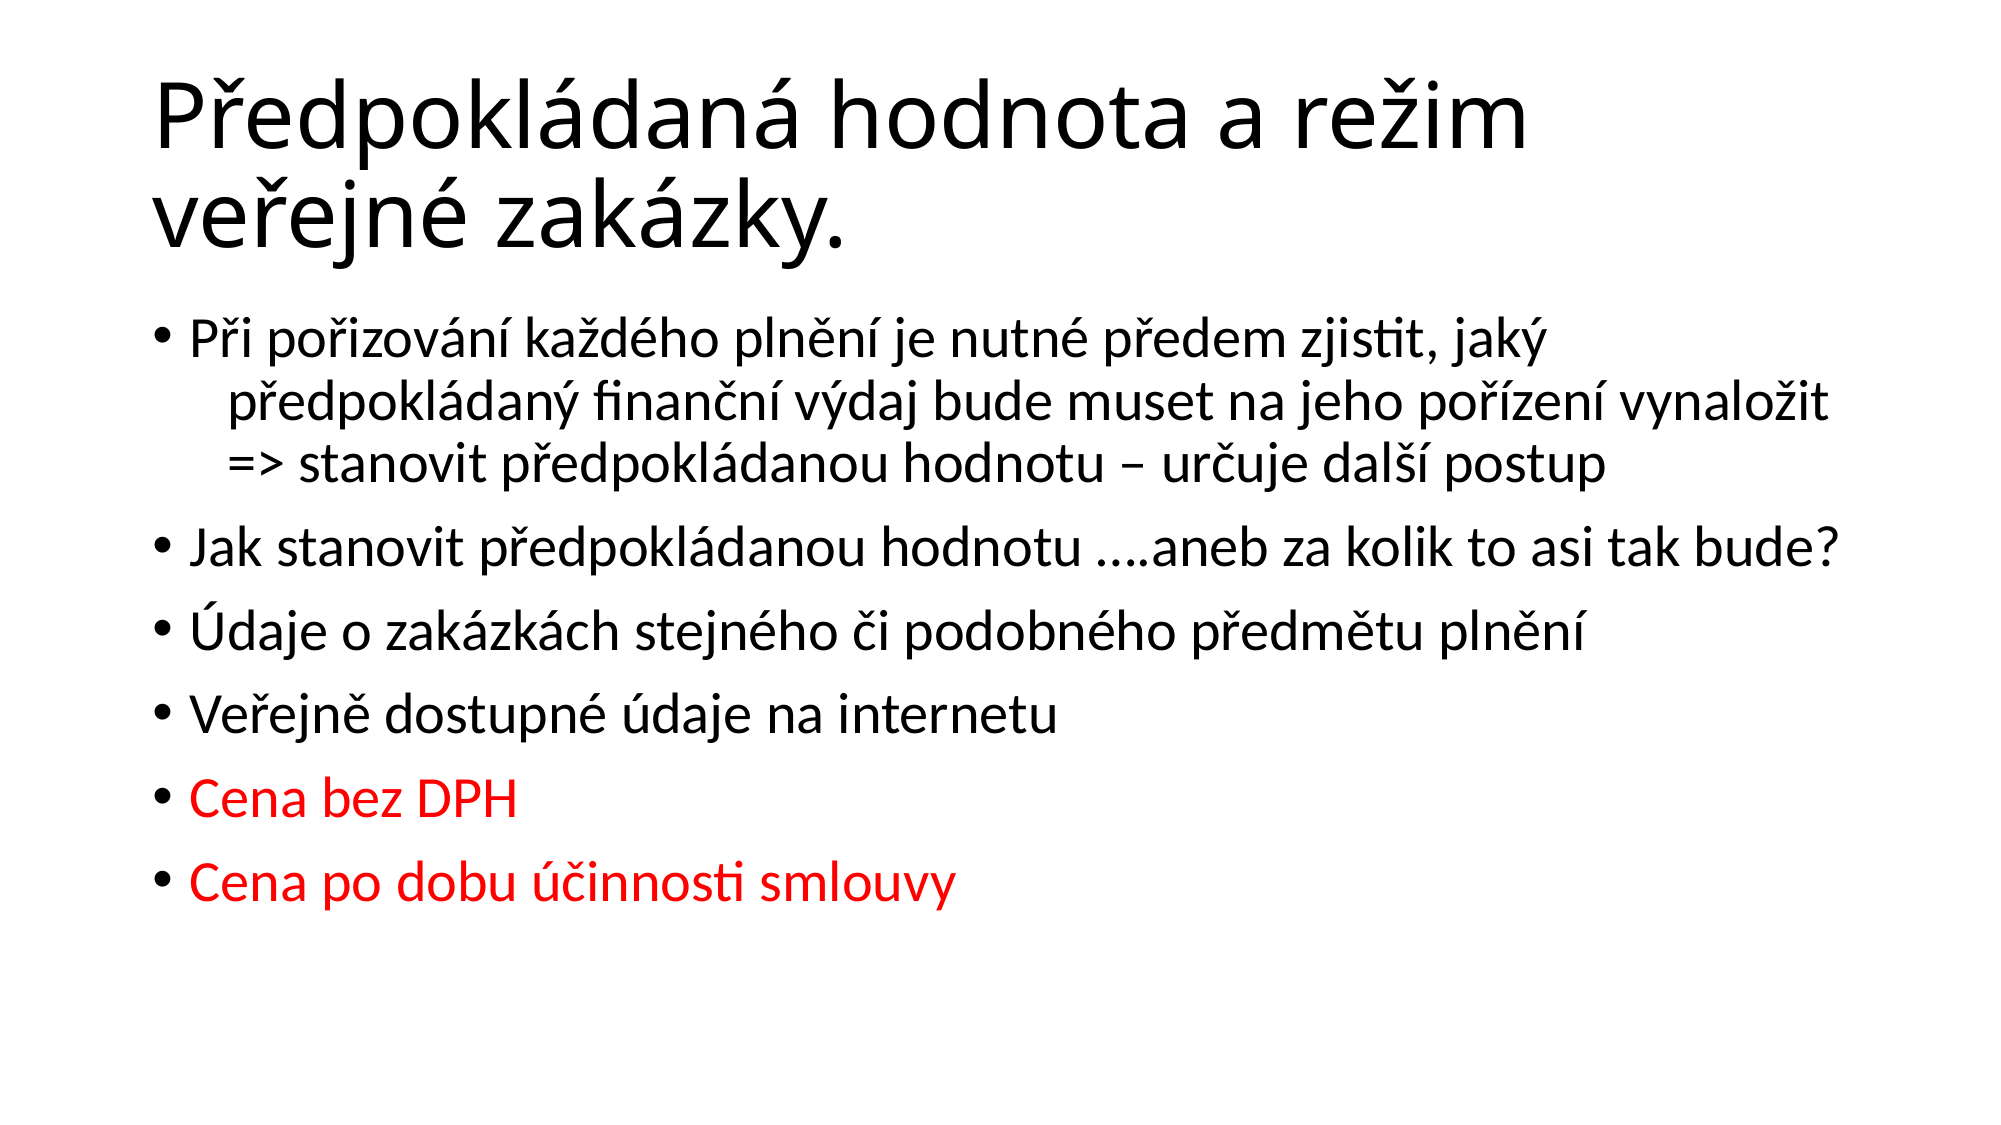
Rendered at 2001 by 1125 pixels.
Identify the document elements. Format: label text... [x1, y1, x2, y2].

title Předpokládaná hodnota a režim veřejné zakázky. [137, 59, 1863, 278]
list Při pořizování každého plnění je nutné předem zjistit, jaký předpokládaný finanční výdaj bude muset na jeho pořízení vynaložit => stanovit předpokládanou hodnotu – určuje další postup Jak stanovit předpokládanou hodnotu ….aneb za kolik to asi tak bude? Údaje o zakázkách stejného či podobného předmětu plnění Veřejně dostupné údaje na internetu Cena bez DPH Cena po dobu účinnosti smlouvy [137, 299, 1863, 1014]
